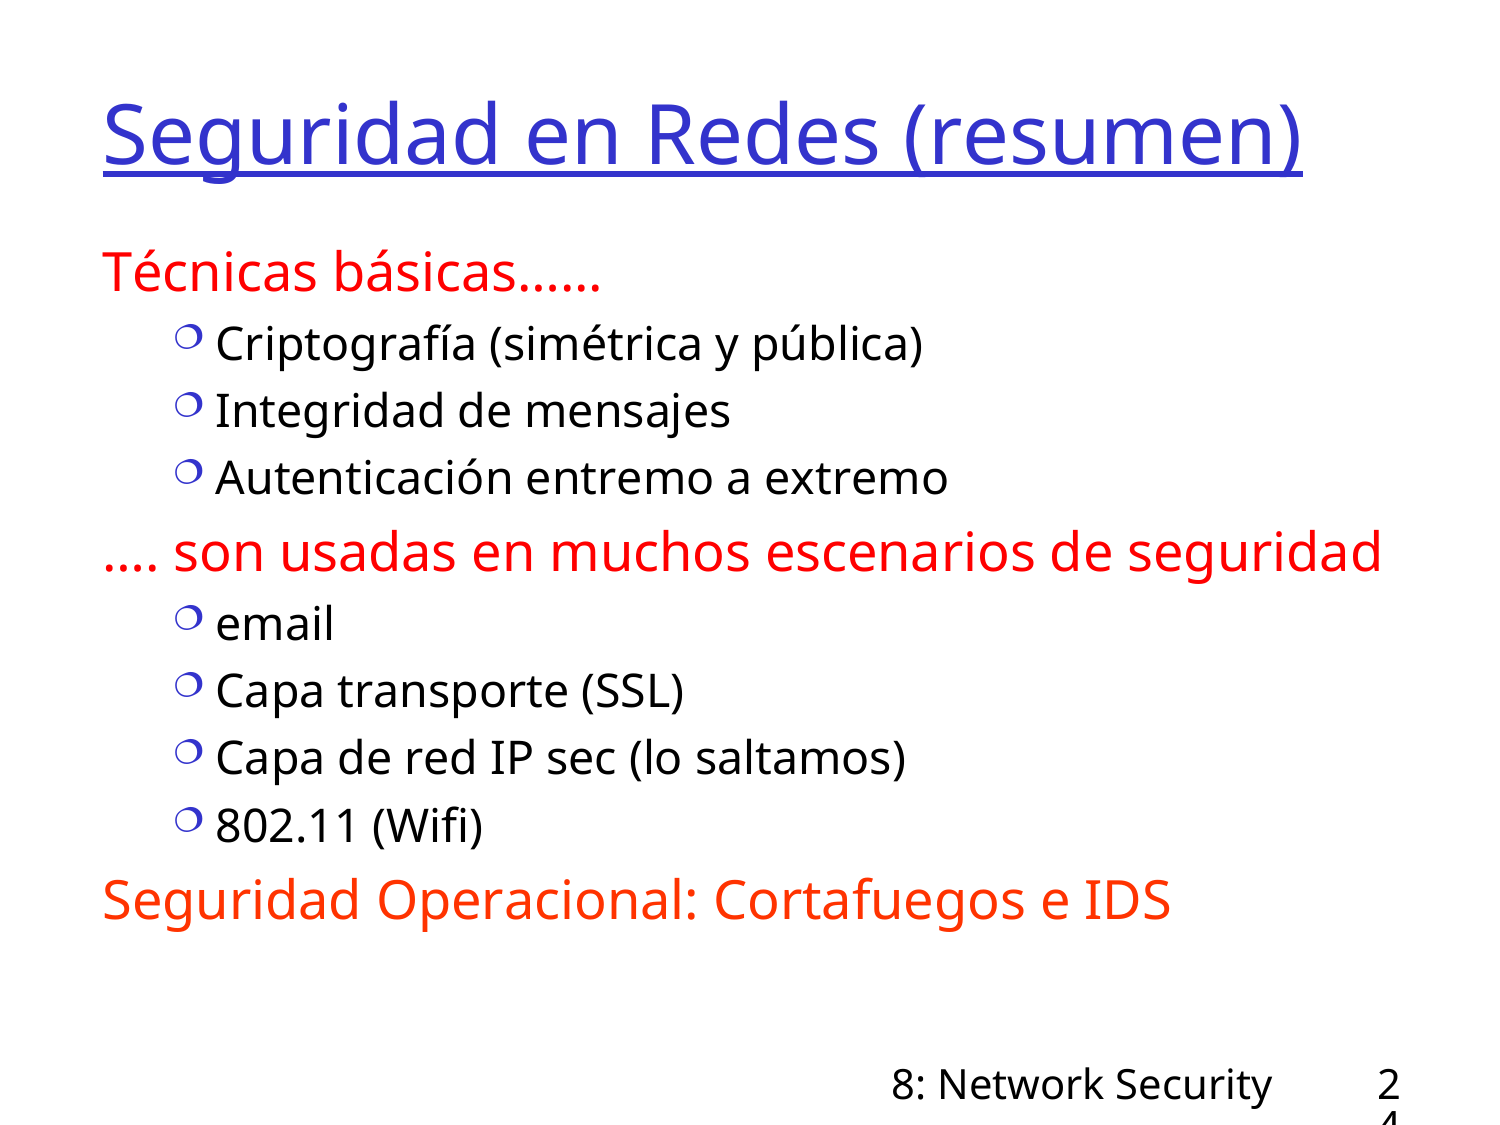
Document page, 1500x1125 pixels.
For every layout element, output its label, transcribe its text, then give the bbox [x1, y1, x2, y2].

text_box 8: Network Security [876, 1050, 1352, 1125]
title Seguridad en Redes (resumen) [87, 37, 1456, 225]
list Técnicas básicas…... Criptografía (simétrica y pública) Integridad de mensajes Autenticación entremo a extremo …. son usadas en muchos escenarios de seguridad email Capa transporte (SSL) Capa de red IP sec (lo saltamos) 802.11 (Wifi) Seguridad Operacional: Cortafuegos e IDS [87, 229, 1425, 993]
